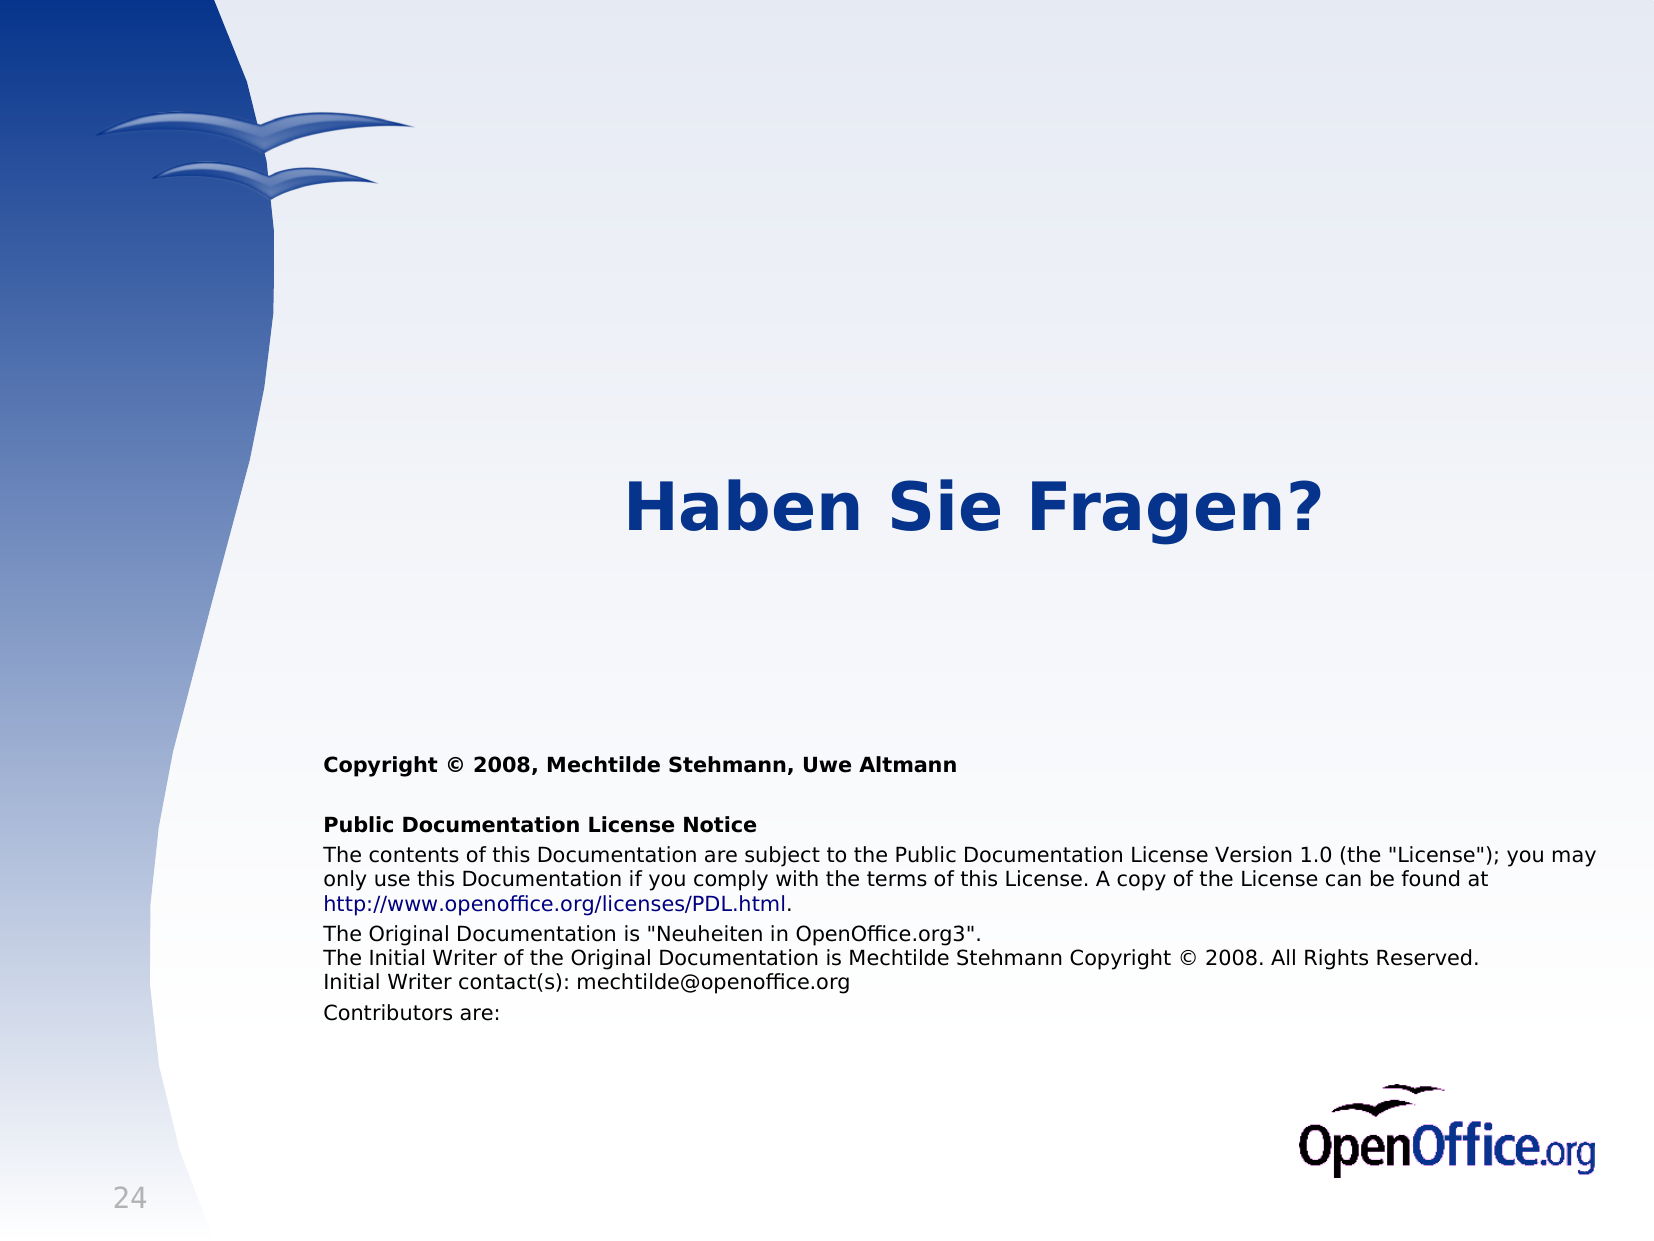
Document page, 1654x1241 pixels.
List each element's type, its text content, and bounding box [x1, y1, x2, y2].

picture [152, 161, 379, 201]
picture [1299, 1084, 1595, 1178]
picture [95, 100, 416, 162]
text_box Copyright © 2008, Mechtilde Stehmann, Uwe Altmann Public Documentation License Notice The contents of this Documentation are subject to the Public Documentation License Version 1.0 (the "License"); you may only use this Documentation if you comply with the terms of this License. A copy of the License can be found at http://www.openoffice.org/licenses/PDL.html. The Original Documentation is "Neuheiten in OpenOffice.org3". The Initial Writer of the Original Documentation is Mechtilde Stehmann Copyright © 2008. All Rights Reserved. Initial Writer contact(s): mechtilde@openoffice.org Contributors are: [323, 752, 1629, 1056]
title Haben Sie Fragen? [295, 358, 1654, 656]
